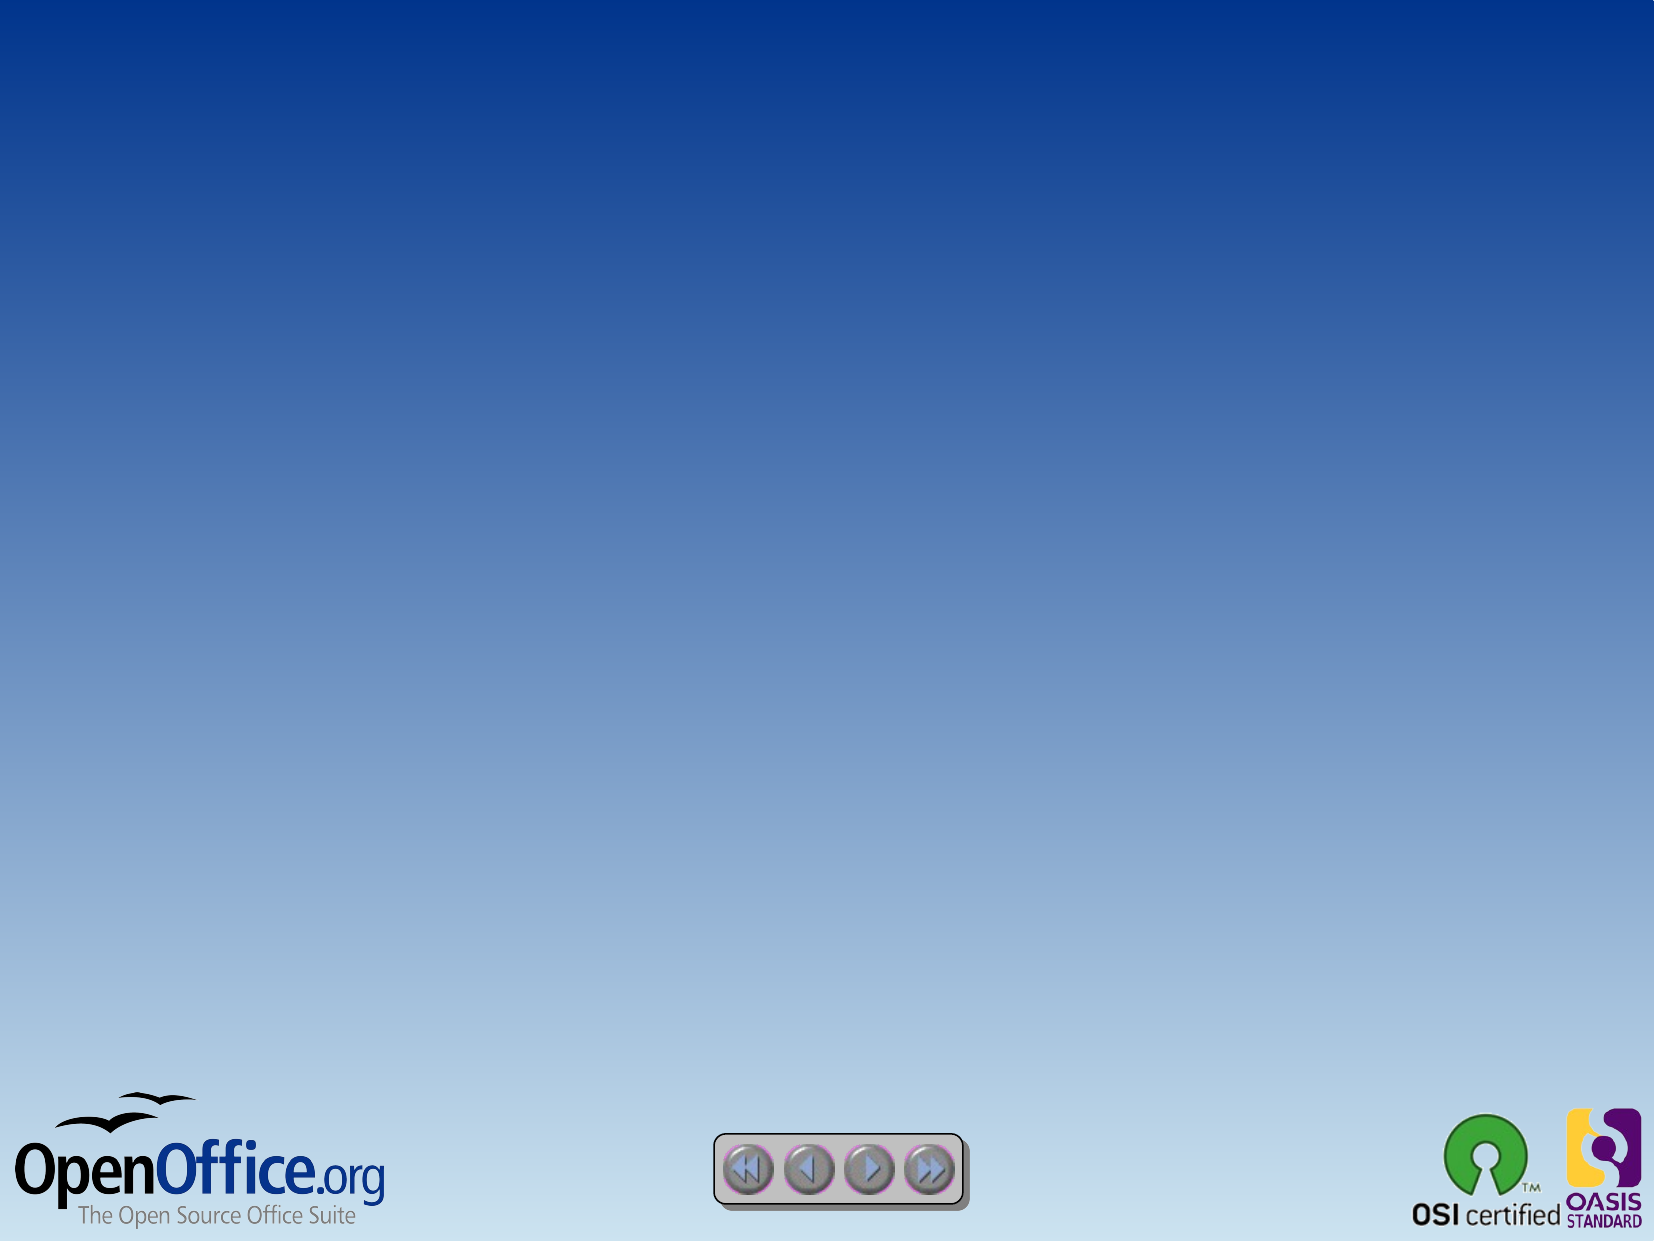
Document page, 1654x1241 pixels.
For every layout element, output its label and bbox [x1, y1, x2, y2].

picture [784, 1144, 835, 1195]
picture [904, 1144, 955, 1195]
text_box [714, 1133, 963, 1204]
picture [844, 1144, 895, 1195]
picture [109, 67, 1542, 1052]
picture [723, 1144, 774, 1195]
picture [15, 1092, 384, 1229]
picture [1405, 1102, 1654, 1238]
